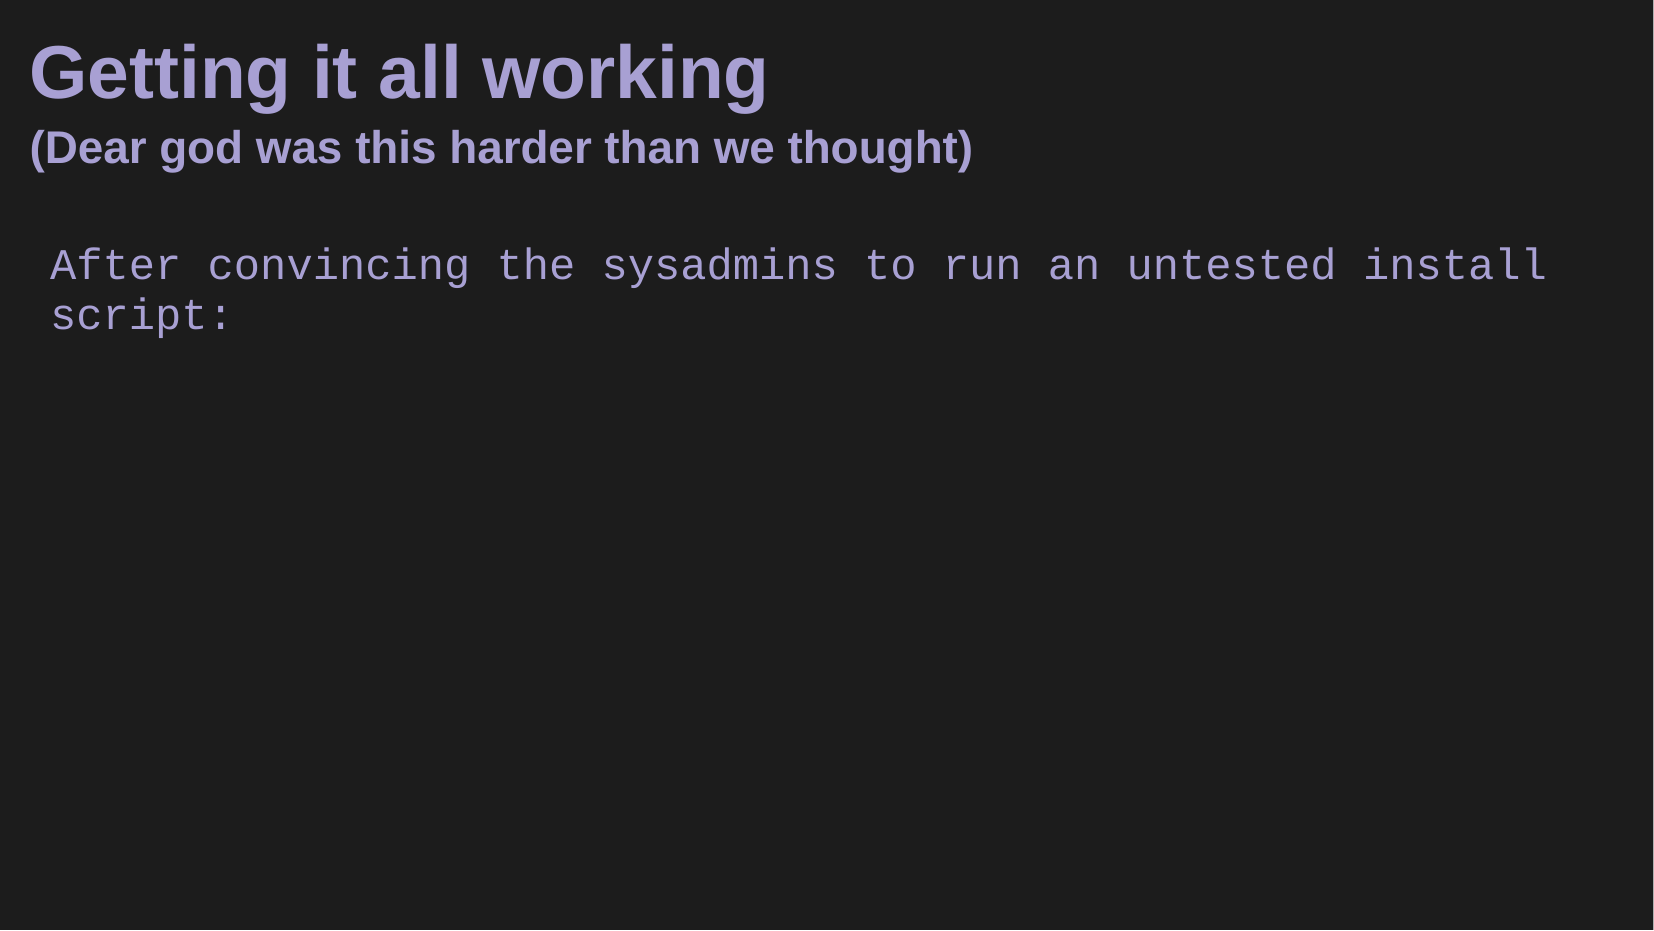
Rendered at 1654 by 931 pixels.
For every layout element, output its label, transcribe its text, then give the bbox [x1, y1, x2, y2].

title (Dear god was this harder than we thought) [29, 88, 1536, 207]
title Getting it all working [29, 11, 1536, 88]
text_box After convincing the sysadmins to run an untested install script: [0, 236, 1565, 355]
